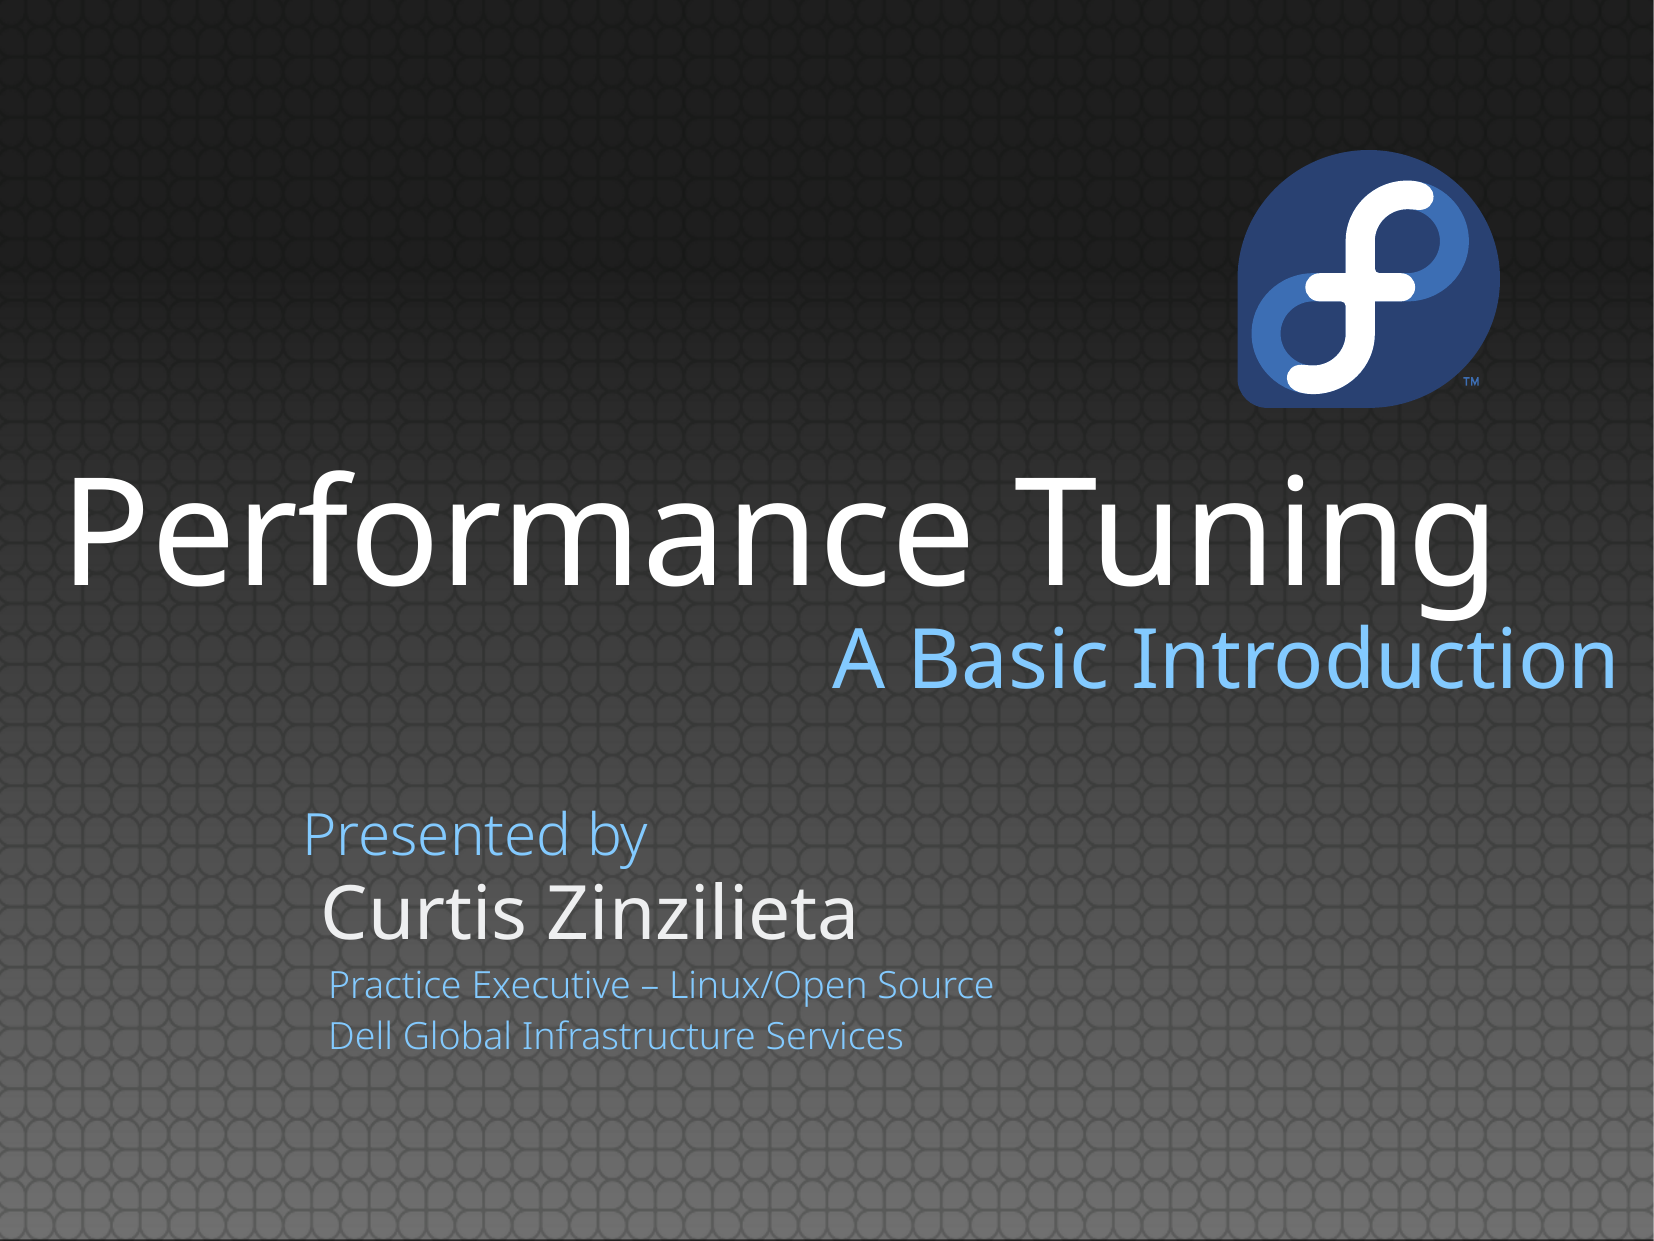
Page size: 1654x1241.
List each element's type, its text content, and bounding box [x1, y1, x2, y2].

text_box Practice Executive – Linux/Open Source Dell Global Infrastructure Services [313, 950, 1473, 1053]
picture [0, 0, 1654, 1241]
text_box Presented by [287, 785, 700, 869]
text_box Performance Tuning [0, 417, 1516, 608]
text_box Curtis Zinzilieta [305, 852, 1057, 955]
subtitle A Basic Introduction [274, 607, 1621, 705]
